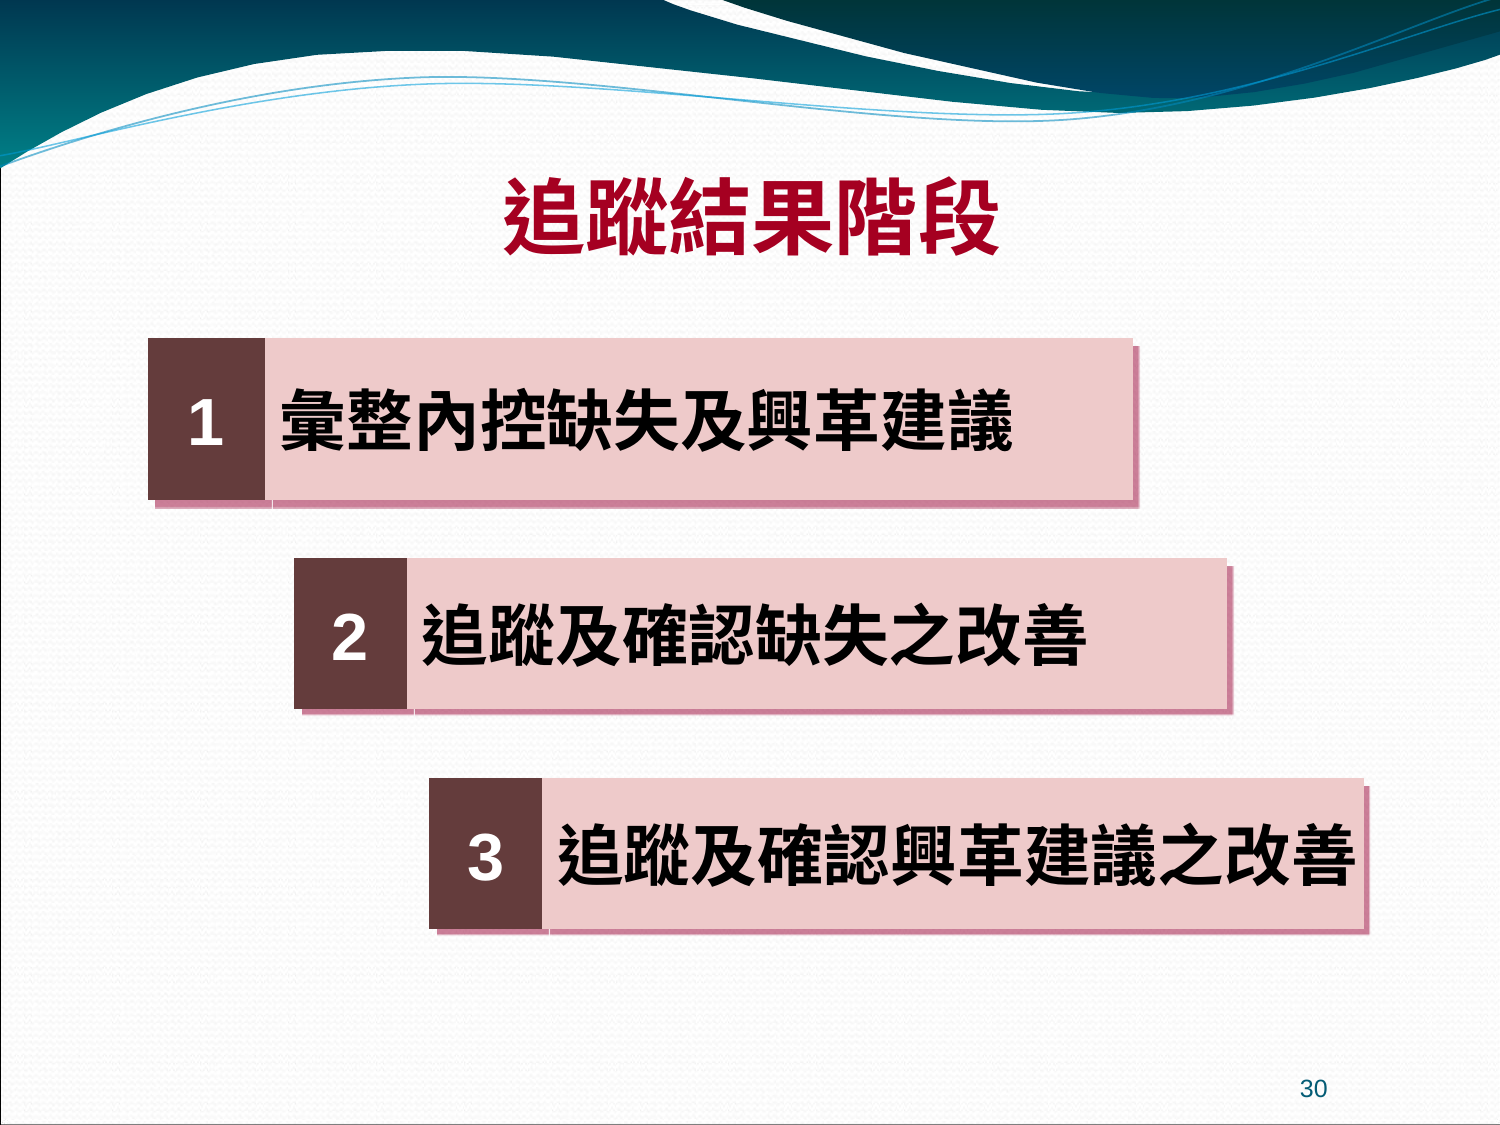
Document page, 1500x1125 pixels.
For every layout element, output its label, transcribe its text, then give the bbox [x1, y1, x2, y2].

text_box 2 [294, 558, 407, 709]
text_box 1 [148, 338, 265, 500]
text_box 3 [429, 778, 542, 929]
text_box [1299, 1042, 1426, 1103]
text_box 彙整內控缺失及興革建議 [265, 338, 1133, 500]
title 追蹤結果階段 [76, 78, 1427, 266]
text_box 追蹤及確認缺失之改善 [407, 558, 1227, 709]
text_box 追蹤及確認興革建議之改善 [542, 778, 1364, 929]
